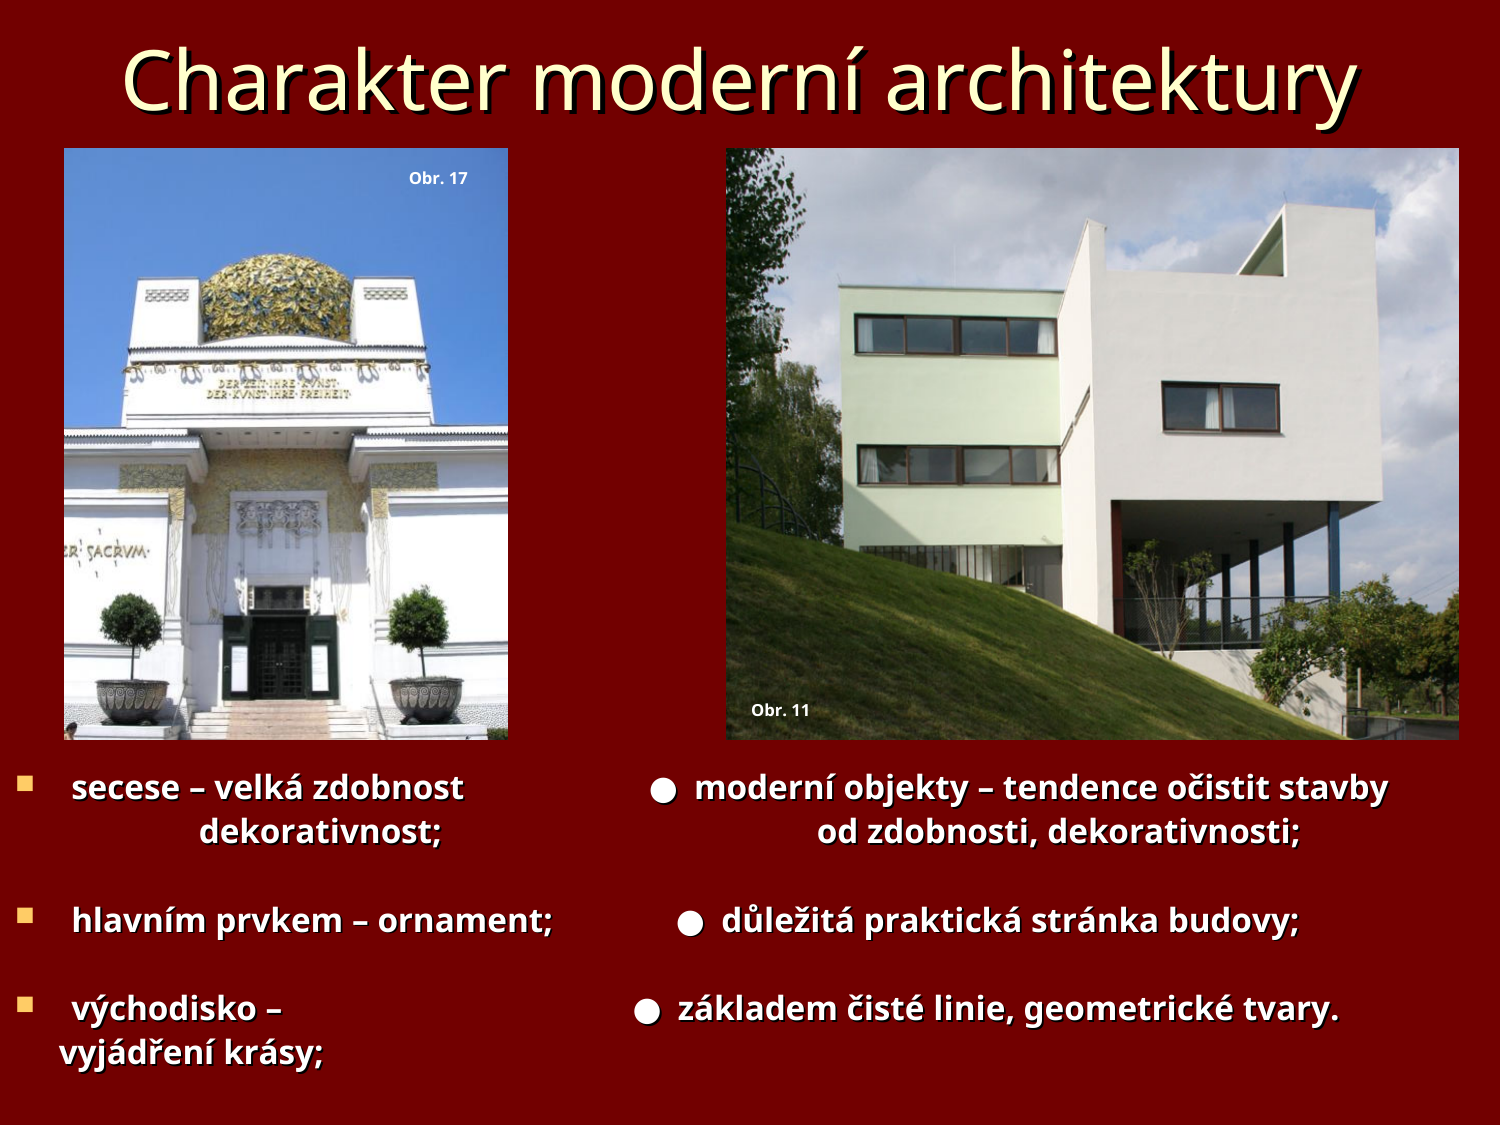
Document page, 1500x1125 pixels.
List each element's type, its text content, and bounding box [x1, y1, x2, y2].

title Charakter moderní architektury [53, 19, 1427, 135]
list secese – velká zdobnost ● moderní objekty – tendence očistit stavby dekorativnost; od zdobnosti, dekorativnosti; hlavním prvkem – ornament; ● důležitá praktická stránka budovy; východisko – ● základem čisté linie, geometrické tvary. vyjádření krásy; [0, 763, 1500, 1124]
text_box Obr. 17 [393, 160, 483, 196]
text_box [726, 148, 1459, 740]
text_box Obr. 11 [736, 691, 826, 728]
text_box [64, 148, 508, 740]
